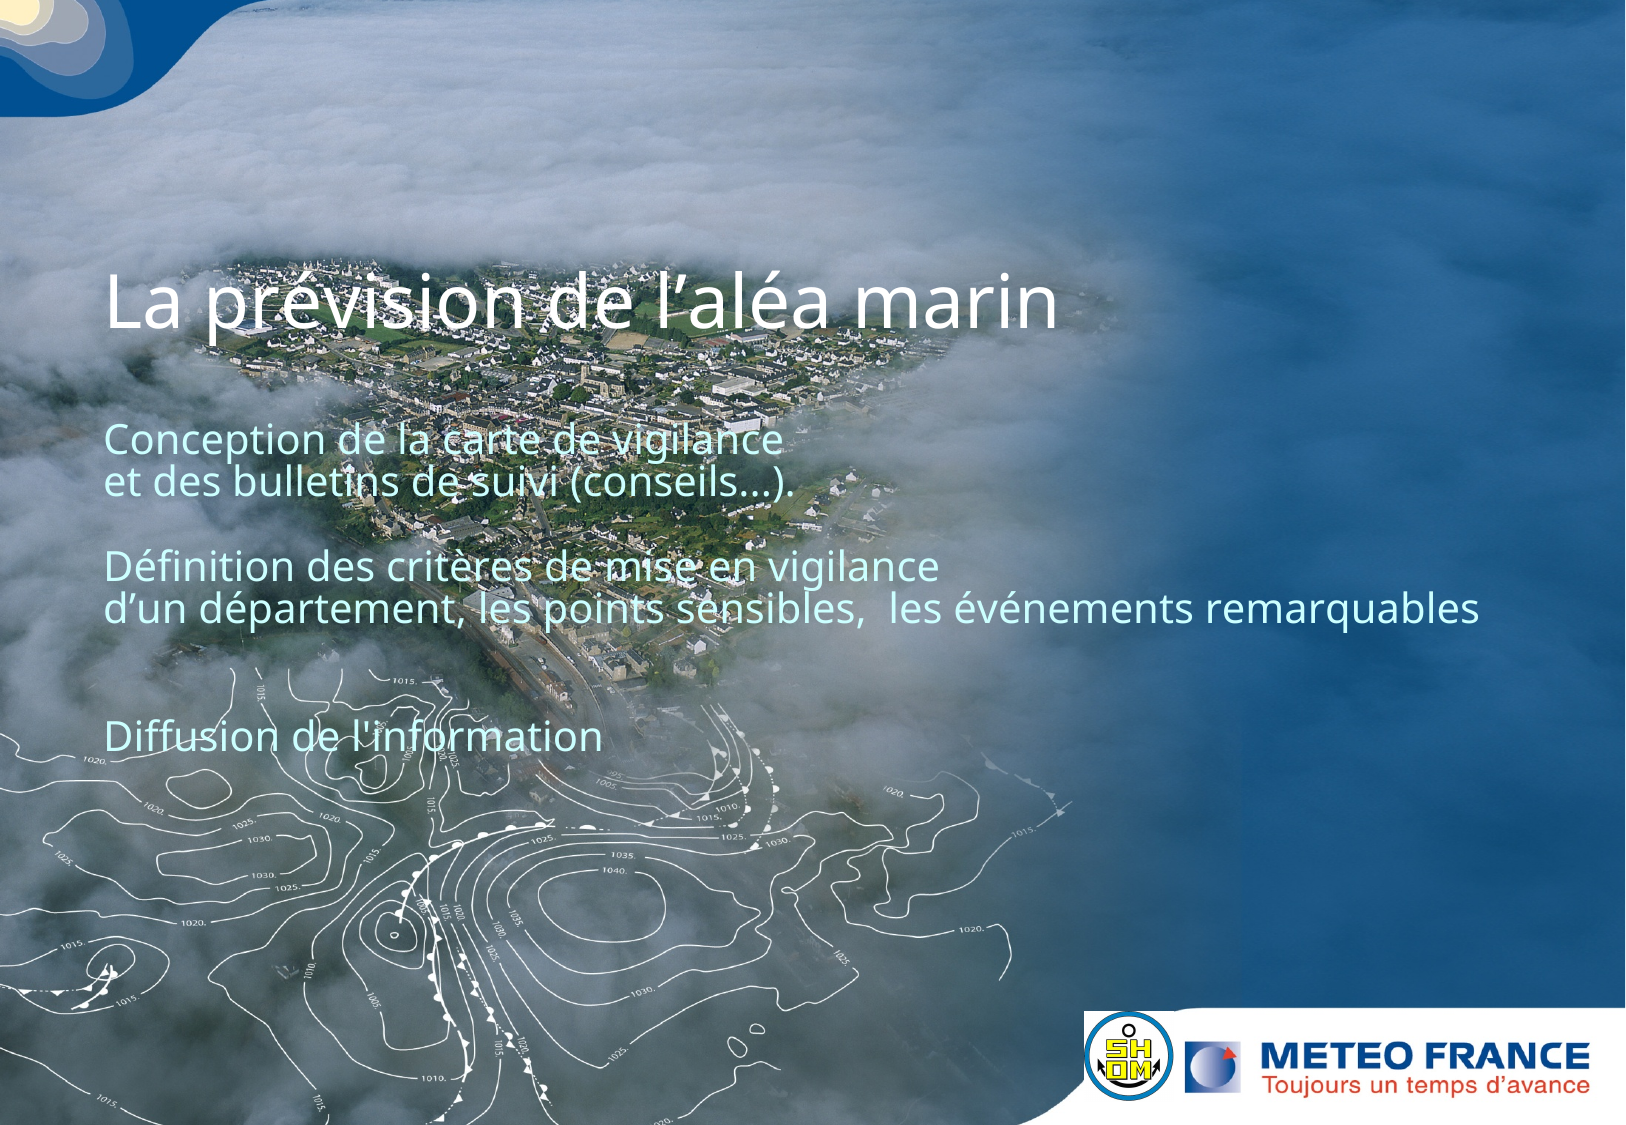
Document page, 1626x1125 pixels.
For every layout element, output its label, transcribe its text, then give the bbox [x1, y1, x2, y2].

picture [0, 0, 1626, 1125]
title La prévision de l’aléa marin Conception de la carte de vigilance et des bulletins de suivi (conseils...). Définition des critères de mise en vigilance d’un département, les points sensibles, les événements remarquables Diffusion de l'information [88, 263, 1565, 857]
